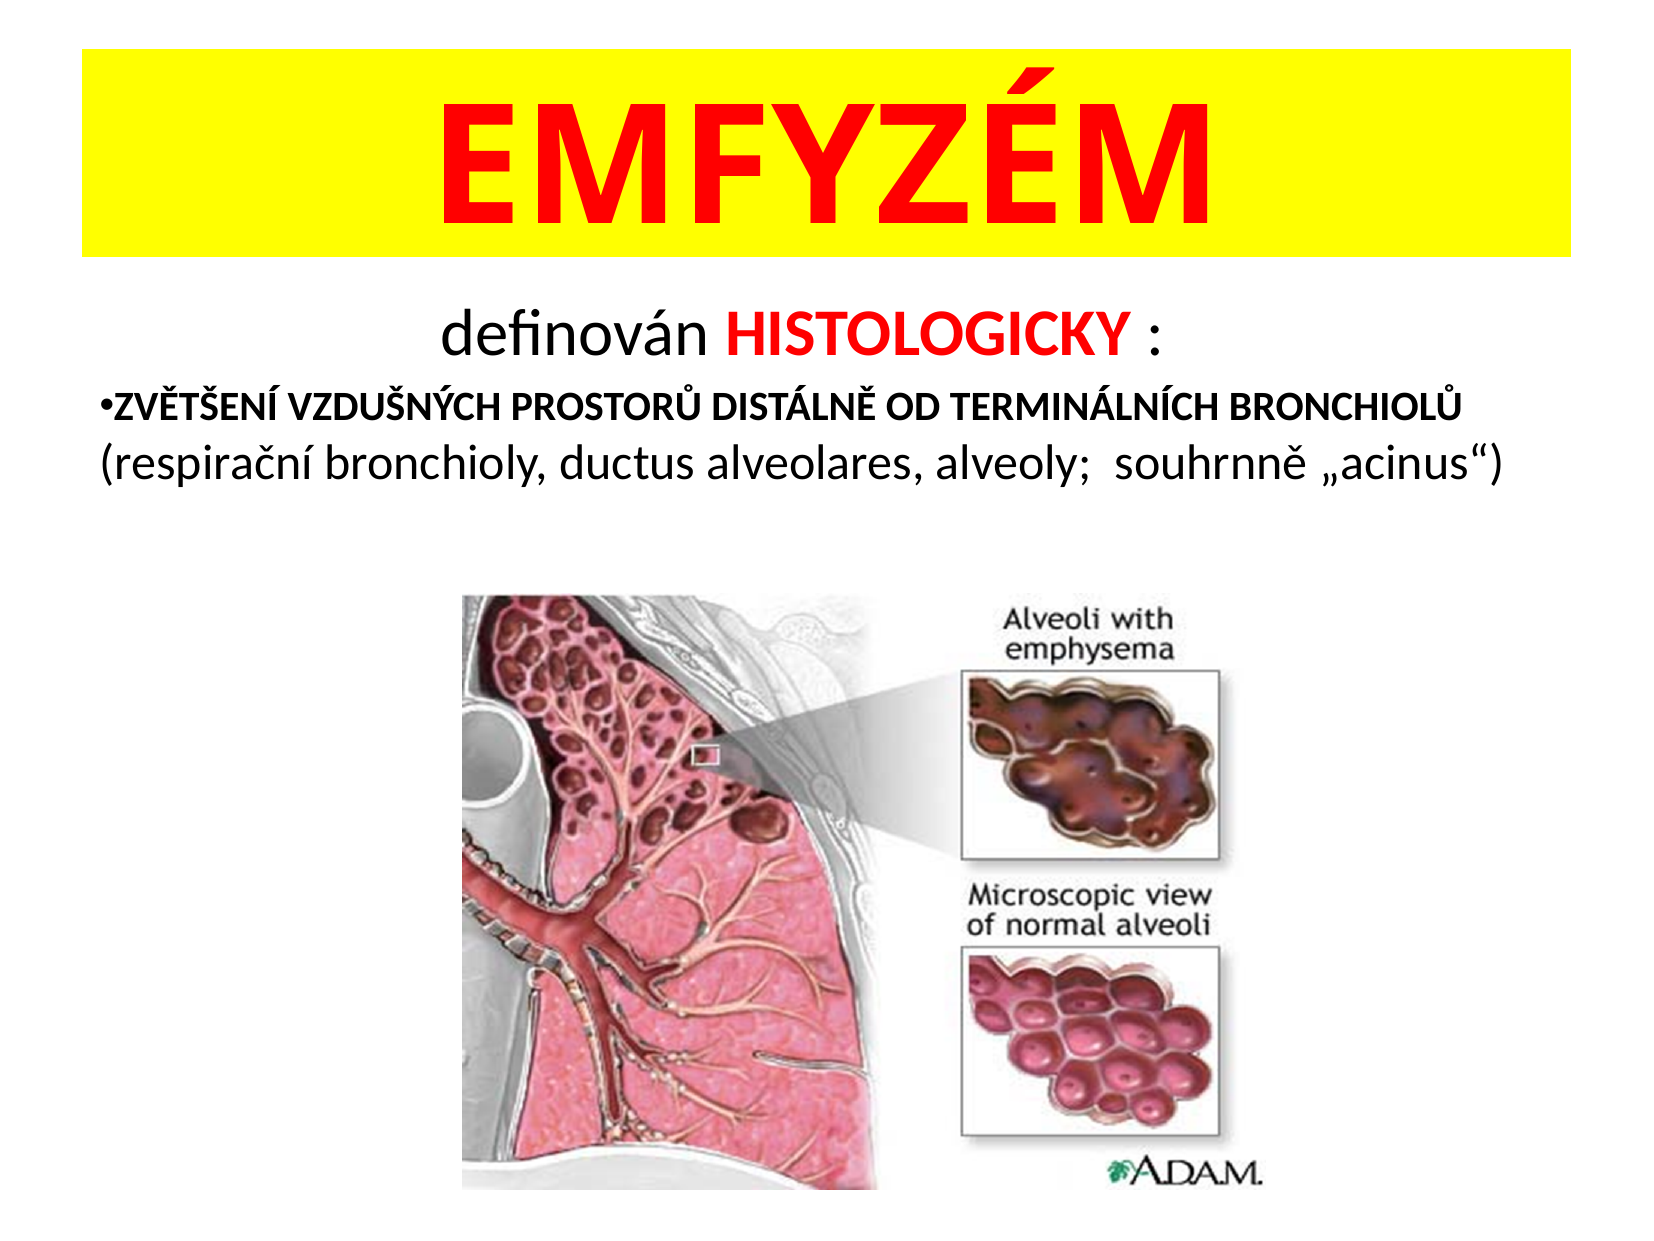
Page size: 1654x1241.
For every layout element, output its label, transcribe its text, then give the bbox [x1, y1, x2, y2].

title EMFYZÉM [82, 49, 1571, 257]
picture [462, 593, 1266, 1190]
list definován HISTOLOGICKY : ZVĚTŠENÍ VZDUŠNÝCH PROSTORŮ DISTÁLNĚ OD TERMINÁLNÍCH BRONCHIOLŮ (respirační bronchioly, ductus alveolares, alveoly; souhrnně „acinus“) [84, 281, 1573, 1100]
